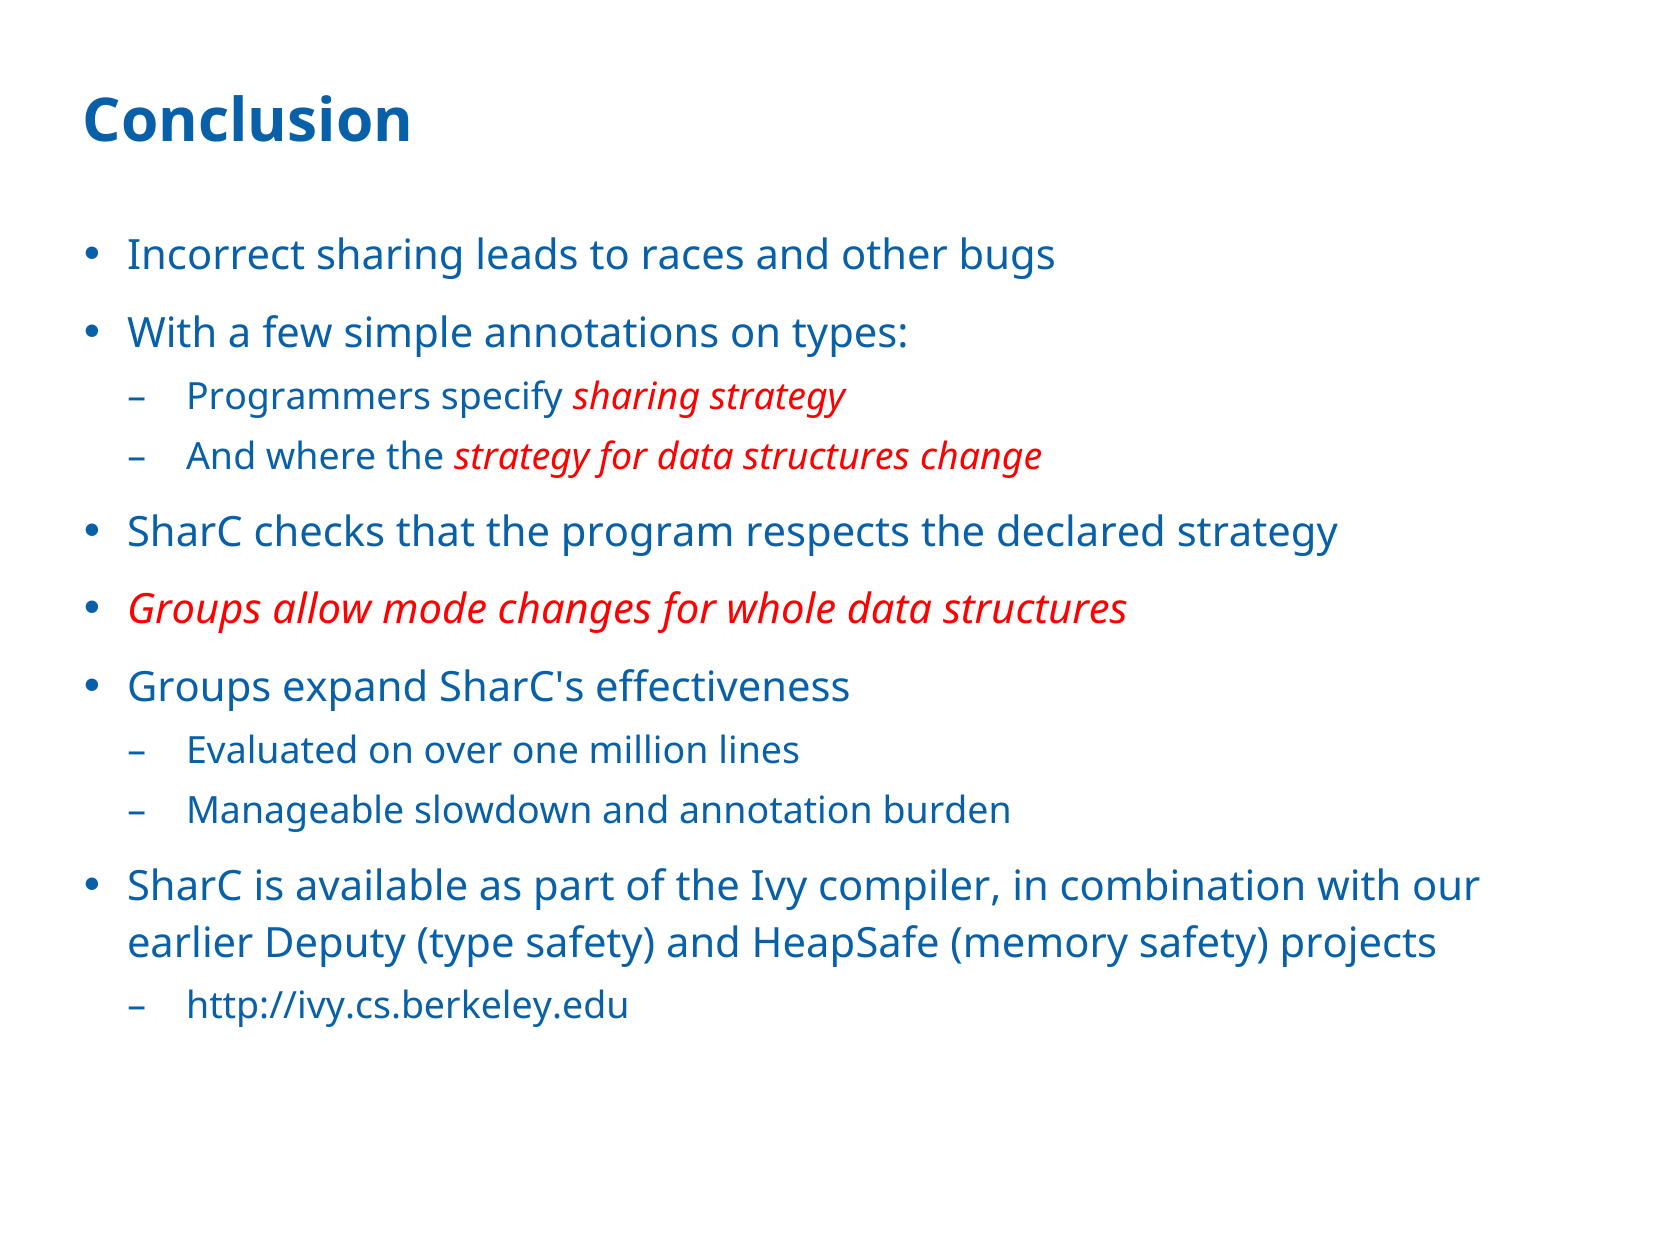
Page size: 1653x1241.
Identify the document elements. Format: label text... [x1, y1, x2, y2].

list Incorrect sharing leads to races and other bugs With a few simple annotations on types: Programmers specify sharing strategy And where the strategy for data structures change SharC checks that the program respects the declared strategy Groups allow mode changes for whole data structures Groups expand SharC's effectiveness Evaluated on over one million lines Manageable slowdown and annotation burden SharC is available as part of the Ivy compiler, in combination with our earlier Deputy (type safety) and HeapSafe (memory safety) projects http://ivy.cs.berkeley.edu [82, 225, 1571, 1110]
title Conclusion [82, 49, 1571, 188]
